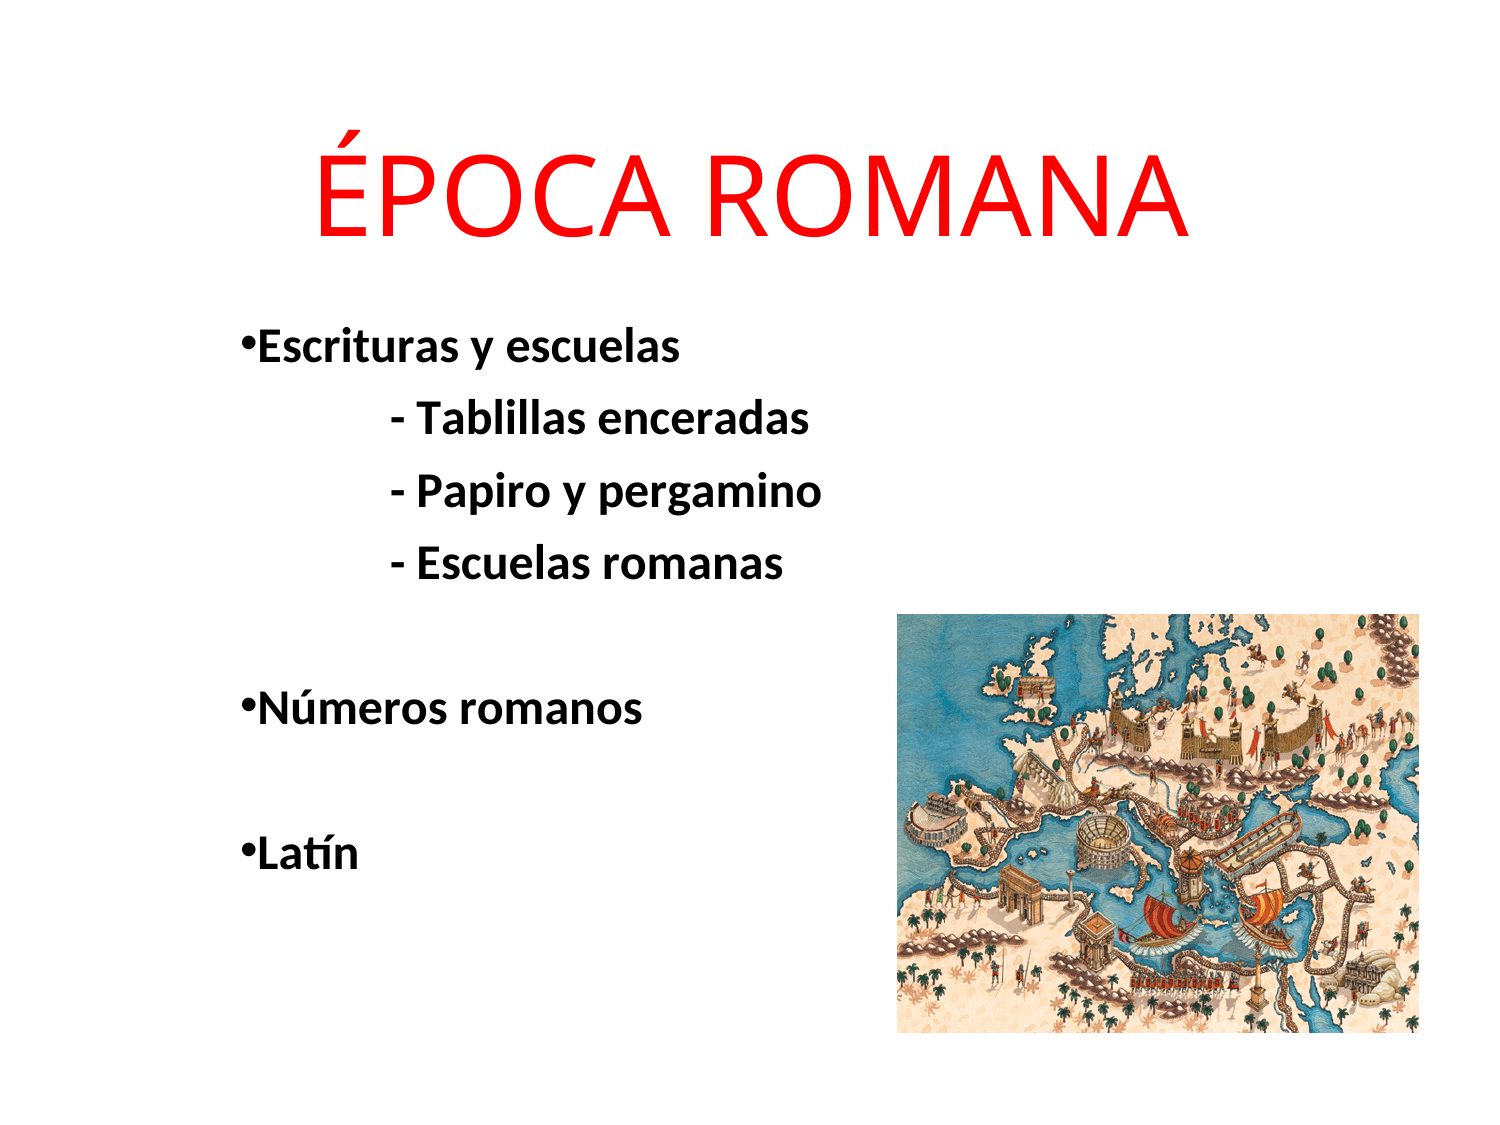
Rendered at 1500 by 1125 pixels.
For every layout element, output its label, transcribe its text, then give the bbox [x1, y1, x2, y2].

picture [897, 614, 1419, 1033]
text_box Escrituras y escuelas - Tablillas enceradas - Papiro y pergamino - Escuelas romanas Números romanos Latín [225, 304, 1276, 925]
title ÉPOCA ROMANA [112, 140, 1388, 282]
